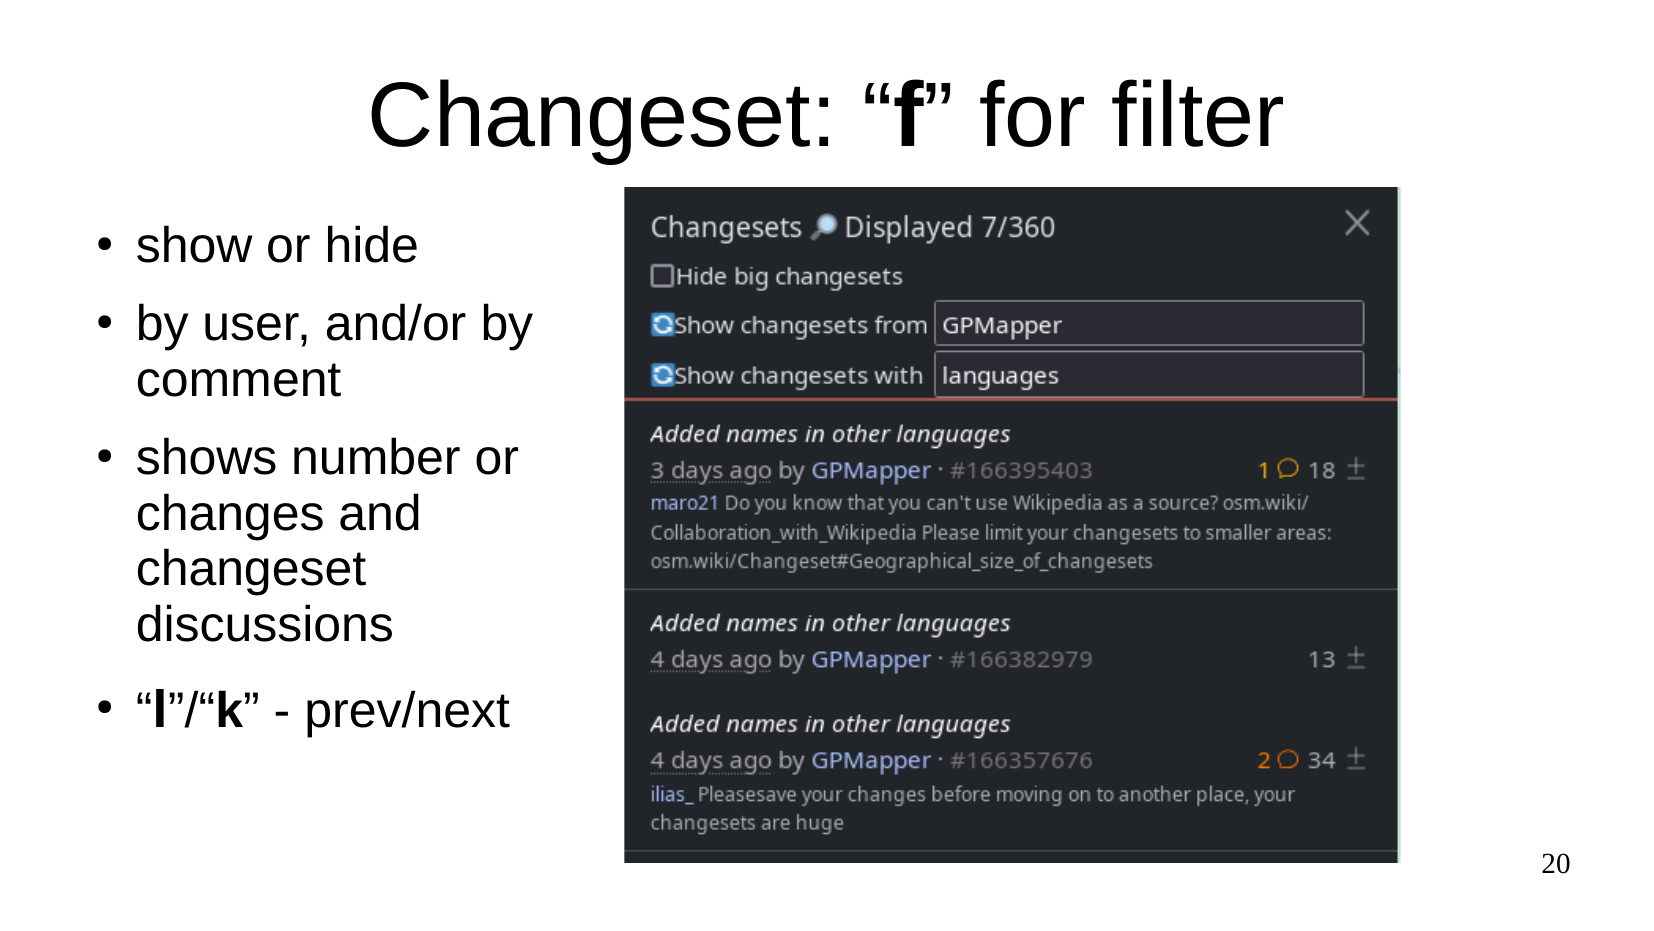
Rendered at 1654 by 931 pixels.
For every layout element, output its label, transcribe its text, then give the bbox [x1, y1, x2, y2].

title Changeset: “f” for filter [82, 37, 1571, 193]
list show or hide by user, and/or by comment shows number or changes and changeset discussions “l”/“k” - prev/next [82, 217, 601, 751]
picture [624, 187, 1401, 863]
